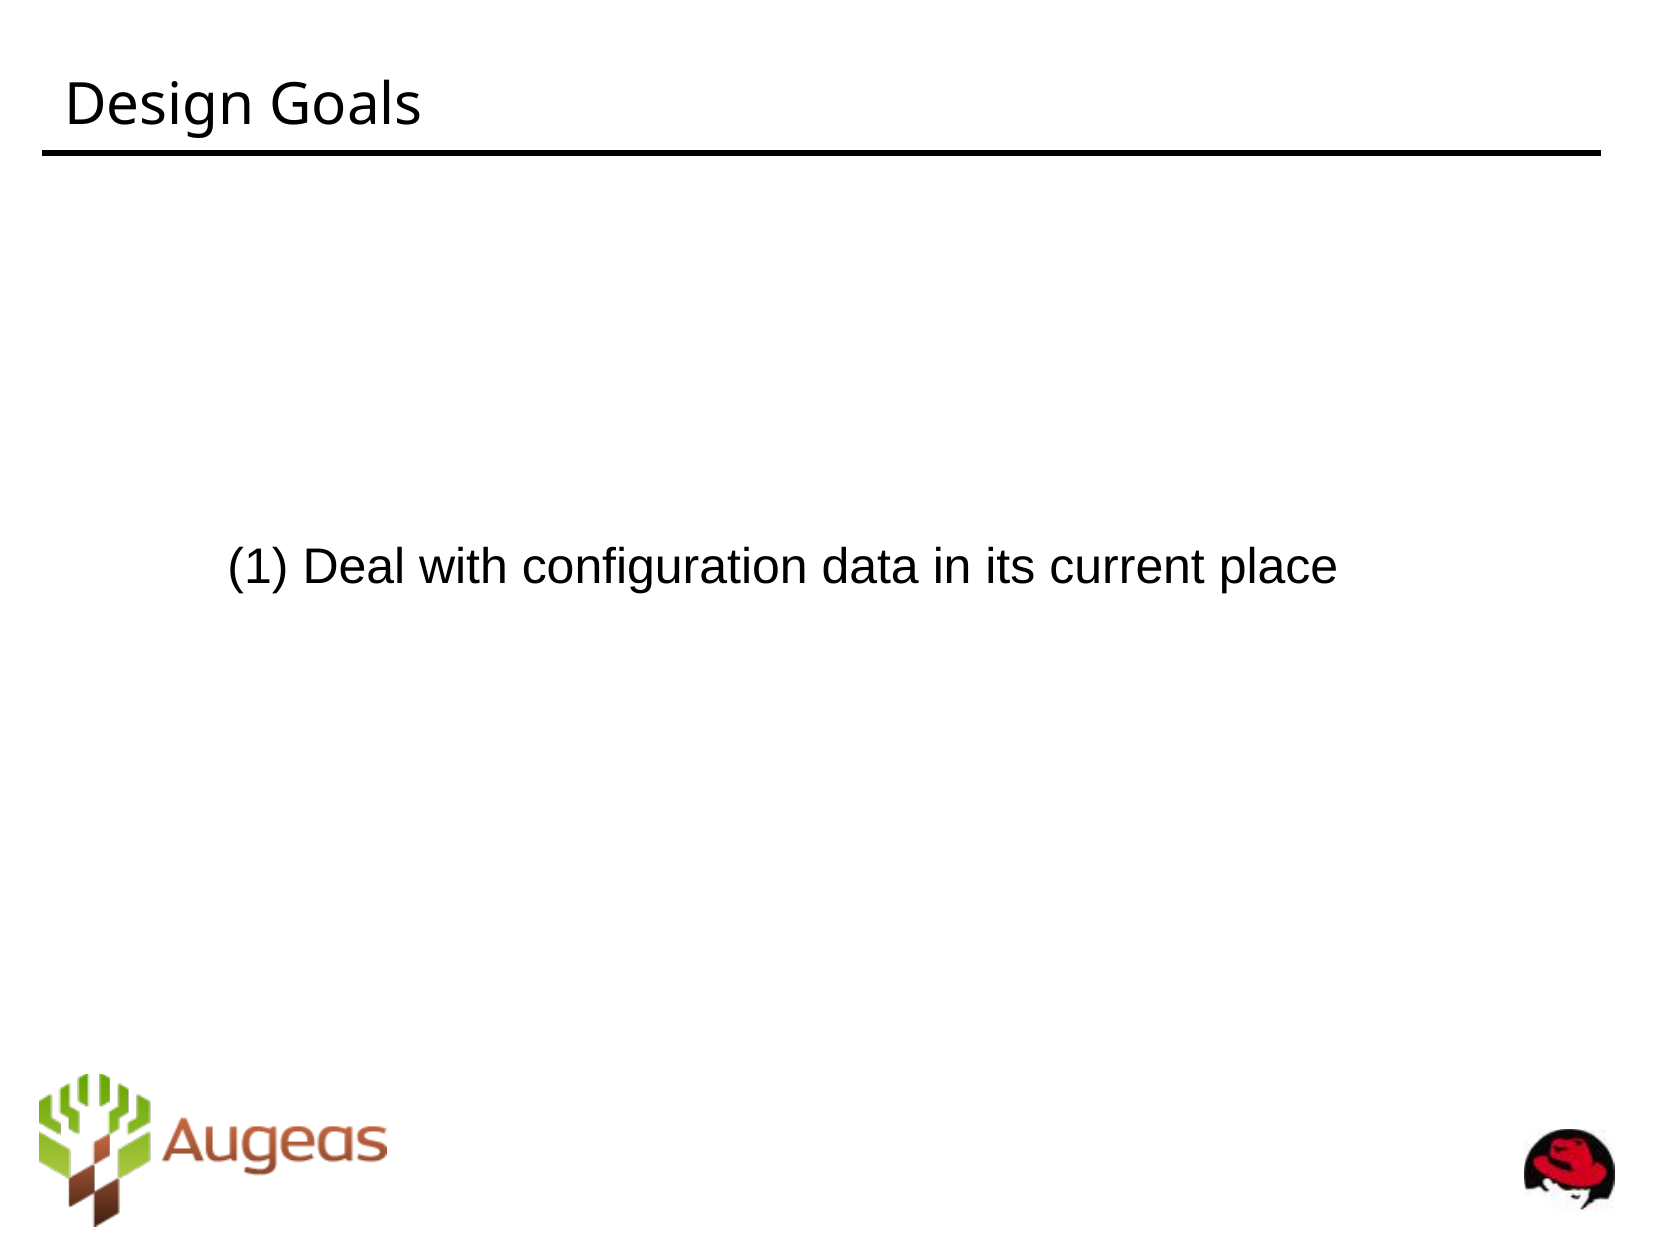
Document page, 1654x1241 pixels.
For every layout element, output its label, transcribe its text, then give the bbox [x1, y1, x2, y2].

list (1) Deal with configuration data in its current place [71, 180, 1495, 1089]
title Design Goals [64, 42, 1496, 161]
picture [1524, 1129, 1615, 1220]
picture [39, 1074, 387, 1227]
